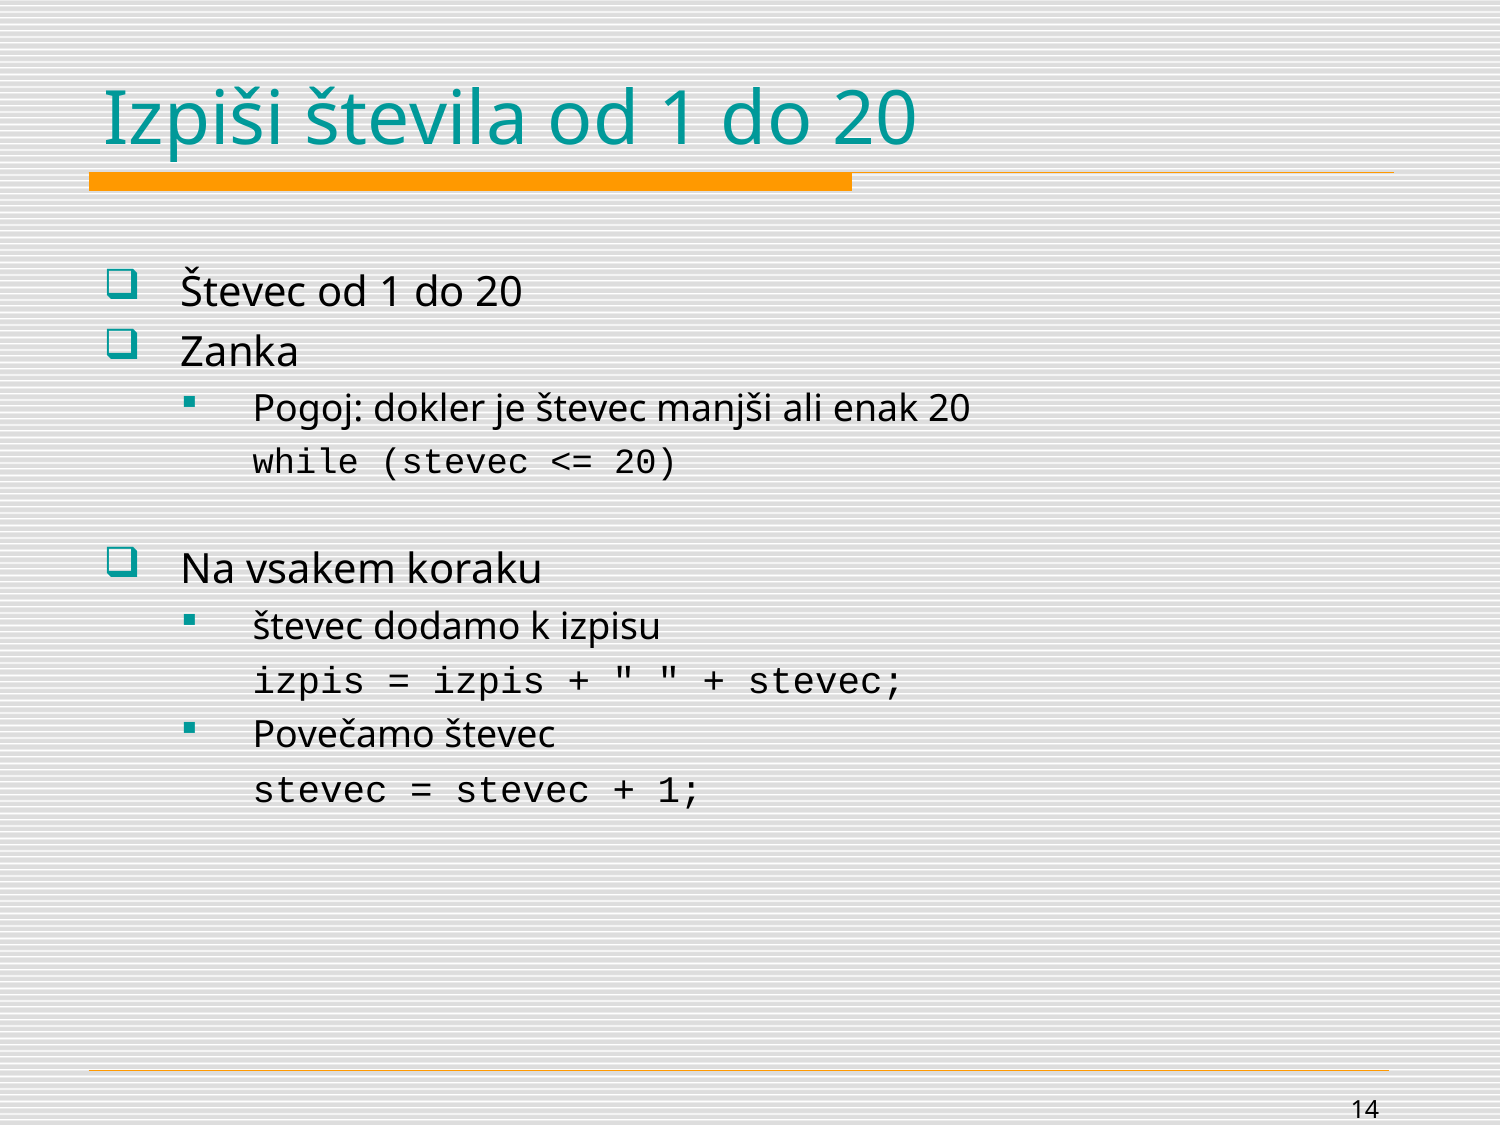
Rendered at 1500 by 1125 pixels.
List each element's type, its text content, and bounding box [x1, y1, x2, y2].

title Izpiši števila od 1 do 20 [88, 54, 1401, 167]
picture [0, 0, 1500, 1125]
text_box <number> [1068, 1085, 1394, 1125]
list Števec od 1 do 20 Zanka Pogoj: dokler je števec manjši ali enak 20 while (stevec <= 20) Na vsakem koraku števec dodamo k izpisu izpis = izpis + " " + stevec; Povečamo števec stevec = stevec + 1; [88, 196, 1401, 1059]
